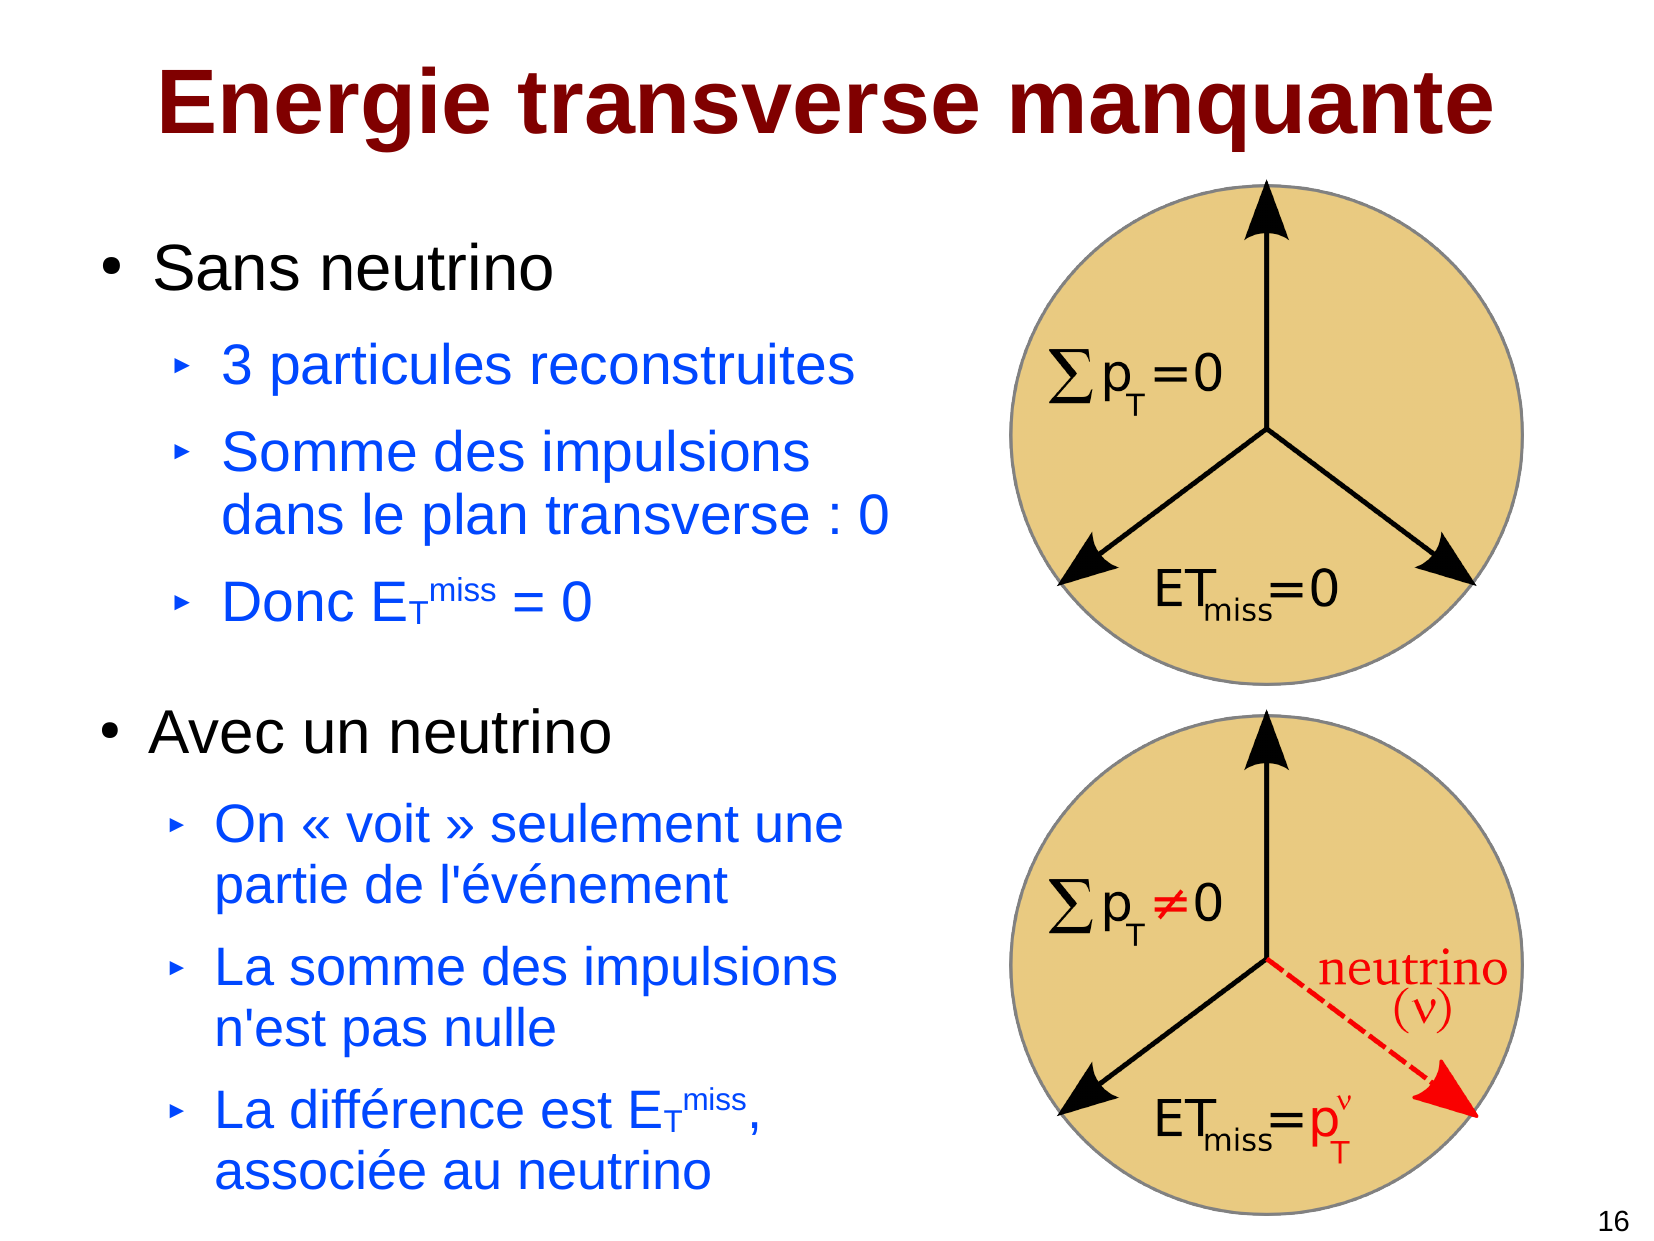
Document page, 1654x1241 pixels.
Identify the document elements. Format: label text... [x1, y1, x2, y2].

list Sans neutrino 3 particules reconstruites Somme des impulsions dans le plan transverse : 0 Donc ETmiss = 0 [82, 231, 898, 696]
title Energie transverse manquante [82, 23, 1571, 180]
picture [1009, 177, 1524, 686]
picture [1009, 707, 1524, 1216]
list Avec un neutrino On « voit » seulement une partie de l'événement La somme des impulsions n'est pas nulle La différence est ETmiss, associée au neutrino [82, 696, 922, 1205]
